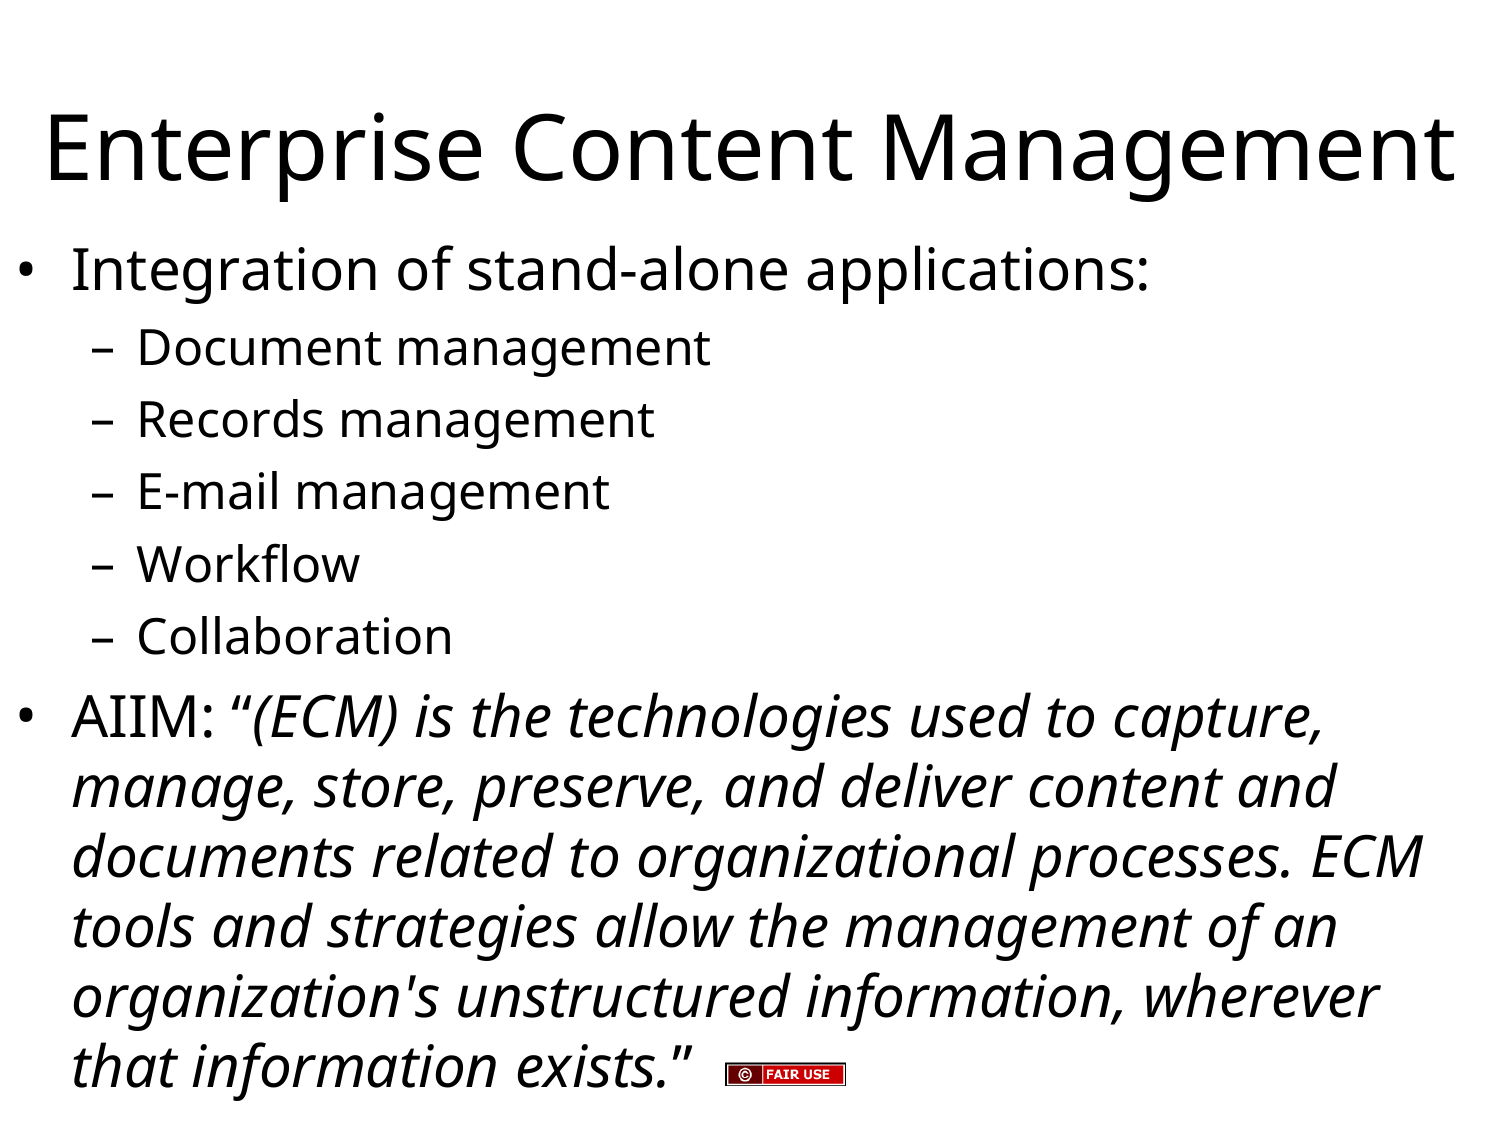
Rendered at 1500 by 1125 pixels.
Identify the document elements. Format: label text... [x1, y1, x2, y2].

list Integration of stand-alone applications: Document management Records management E-mail management Workflow Collaboration AIIM: “(ECM) is the technologies used to capture, manage, store, preserve, and deliver content and documents related to organizational processes. ECM tools and strategies allow the management of an organization's unstructured information, wherever that information exists.” [0, 224, 1500, 1125]
picture [725, 1062, 846, 1086]
title Enterprise Content Management [0, 49, 1500, 224]
